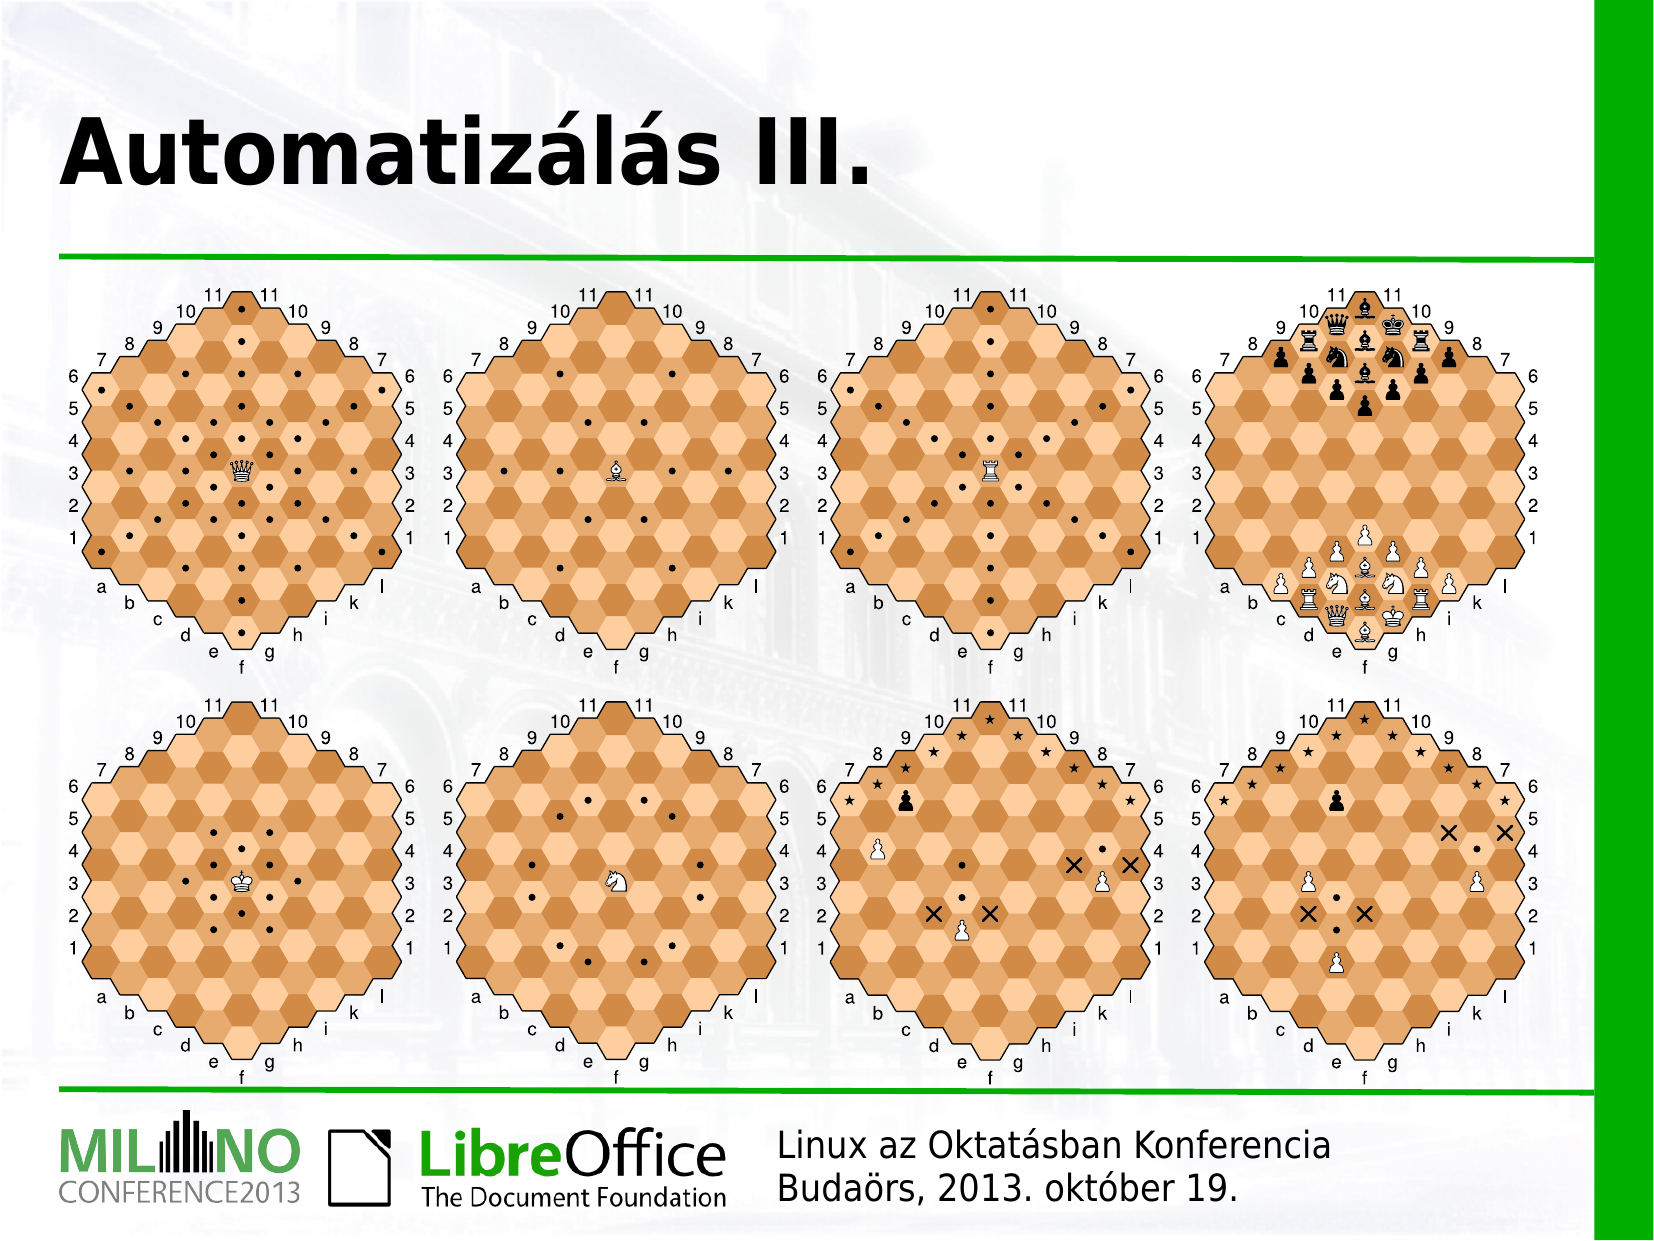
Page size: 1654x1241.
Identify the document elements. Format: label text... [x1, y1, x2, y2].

picture [1, 0, 1594, 1241]
title Automatizálás III. [59, 49, 1548, 257]
